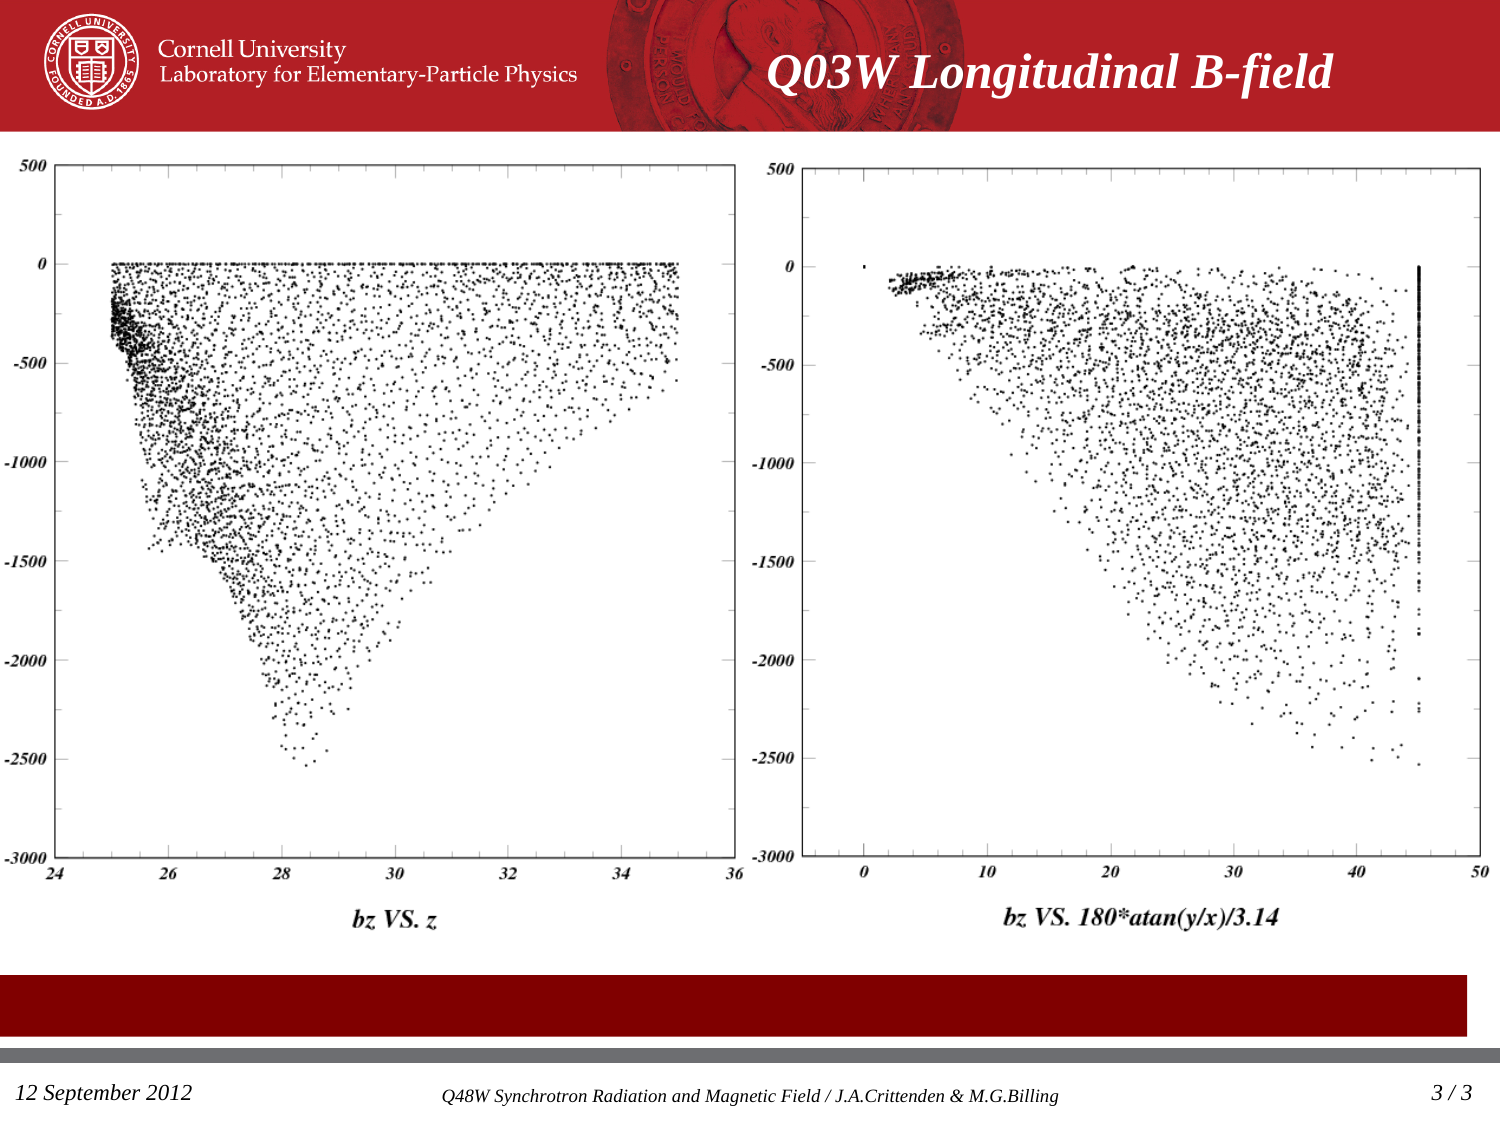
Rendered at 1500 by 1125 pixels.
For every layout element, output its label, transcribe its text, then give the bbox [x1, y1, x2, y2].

text_box [0, 975, 1468, 1037]
title Q03W Longitudinal B-field [600, 7, 1500, 136]
picture [0, 149, 1500, 942]
picture [0, 0, 1500, 132]
